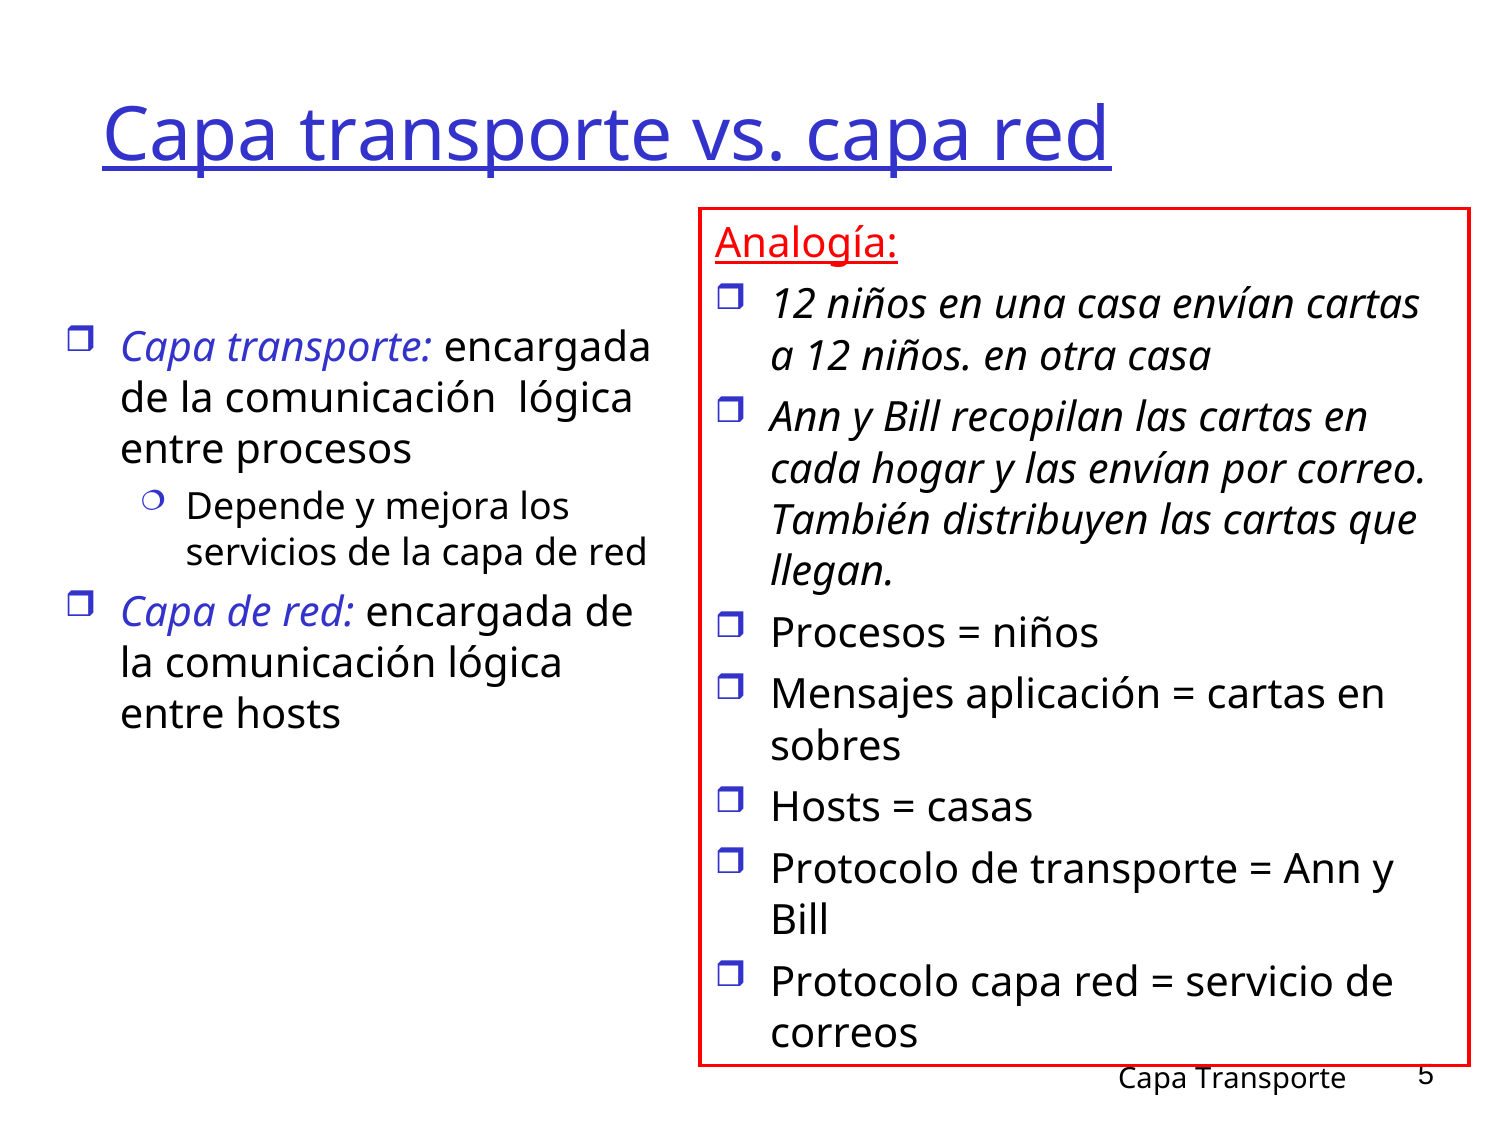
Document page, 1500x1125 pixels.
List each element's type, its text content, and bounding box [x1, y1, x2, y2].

title Capa transporte vs. capa red [87, 37, 1363, 225]
list Capa transporte: encargada de la comunicación lógica entre procesos Depende y mejora los servicios de la capa de red Capa de red: encargada de la comunicación lógica entre hosts [49, 312, 675, 1075]
list Analogía: 12 niños en una casa envían cartas a 12 niños. en otra casa Ann y Bill recopilan las cartas en cada hogar y las envían por correo. También distribuyen las cartas que llegan. Procesos = niños Mensajes aplicación = cartas en sobres Hosts = casas Protocolo de transporte = Ann y Bill Protocolo capa red = servicio de correos [699, 208, 1469, 997]
